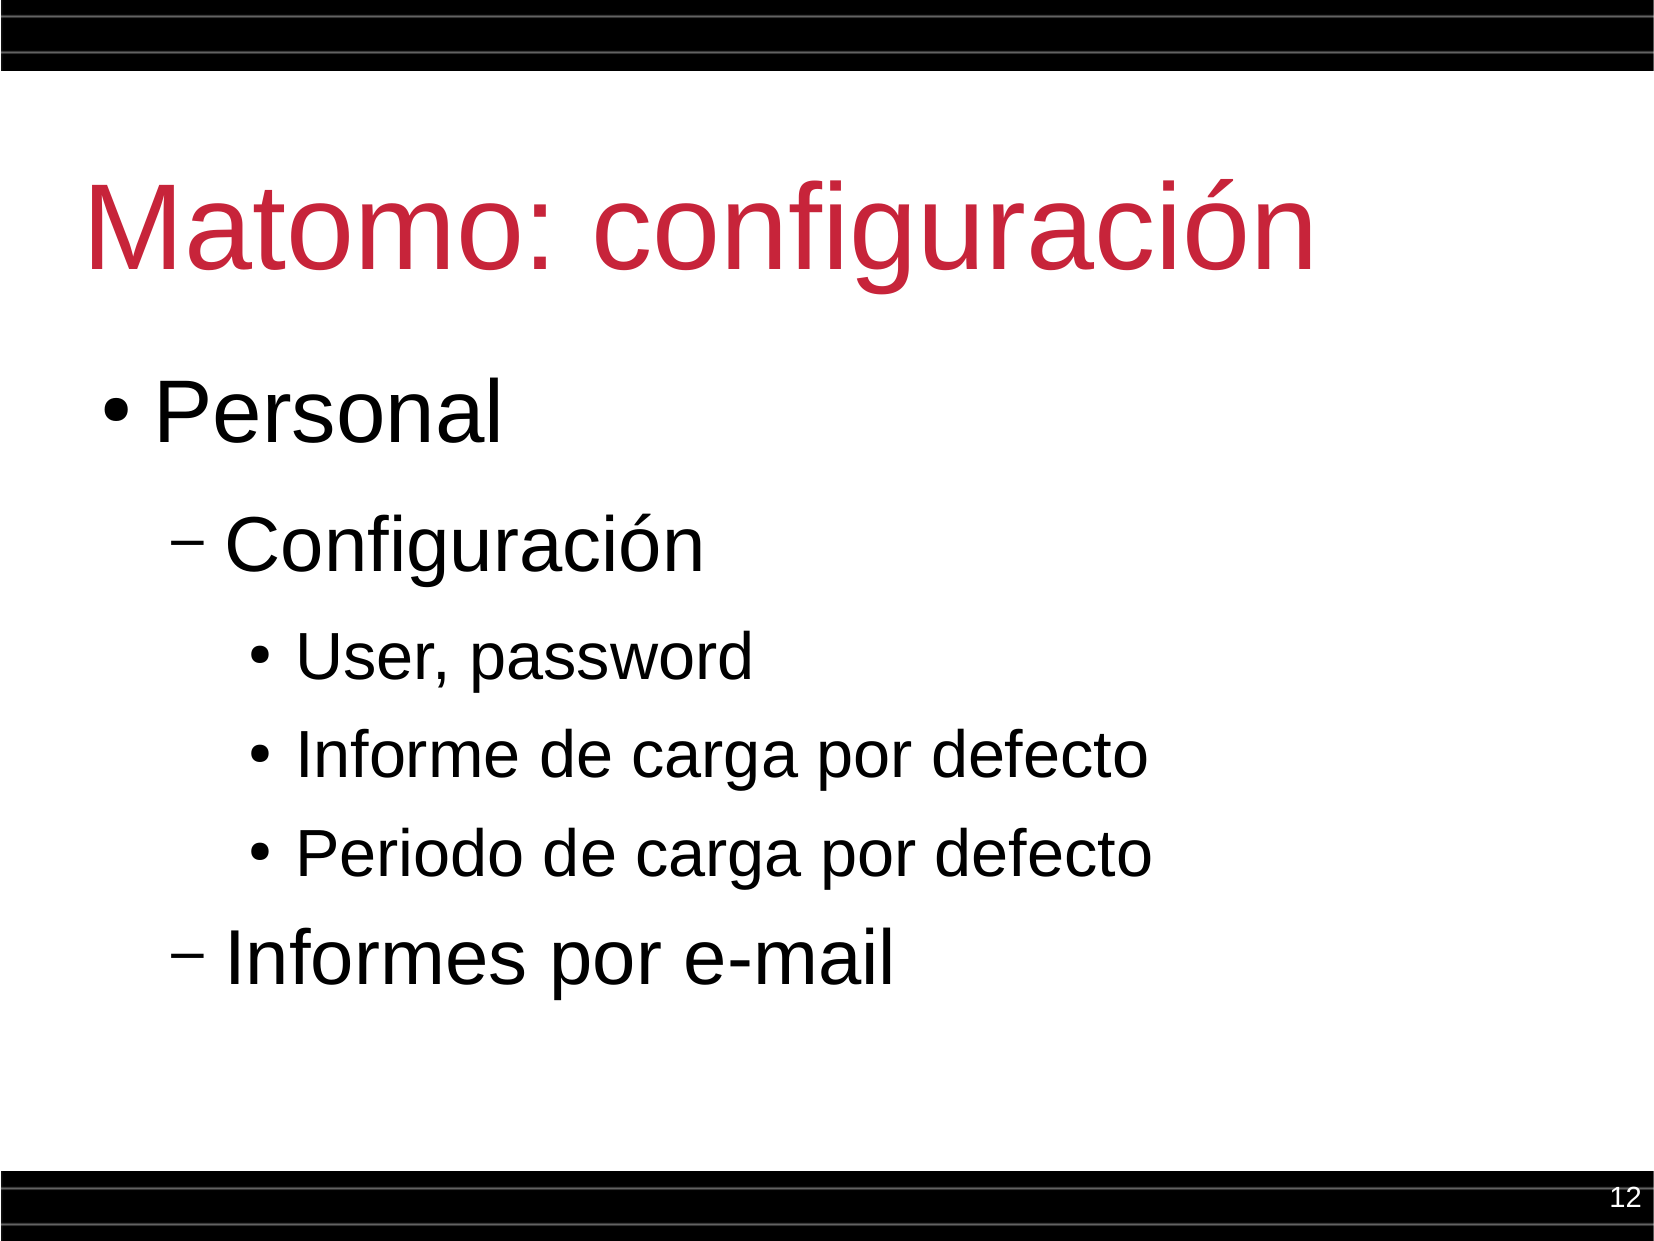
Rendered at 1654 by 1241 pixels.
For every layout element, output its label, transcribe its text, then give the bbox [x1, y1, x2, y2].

title Matomo: configuración [82, 123, 1571, 331]
picture [1, 1171, 1654, 1241]
list Personal Configuración User, password Informe de carga por defecto Periodo de carga por defecto Informes por e-mail [82, 362, 1571, 1010]
picture [1, 0, 1654, 71]
